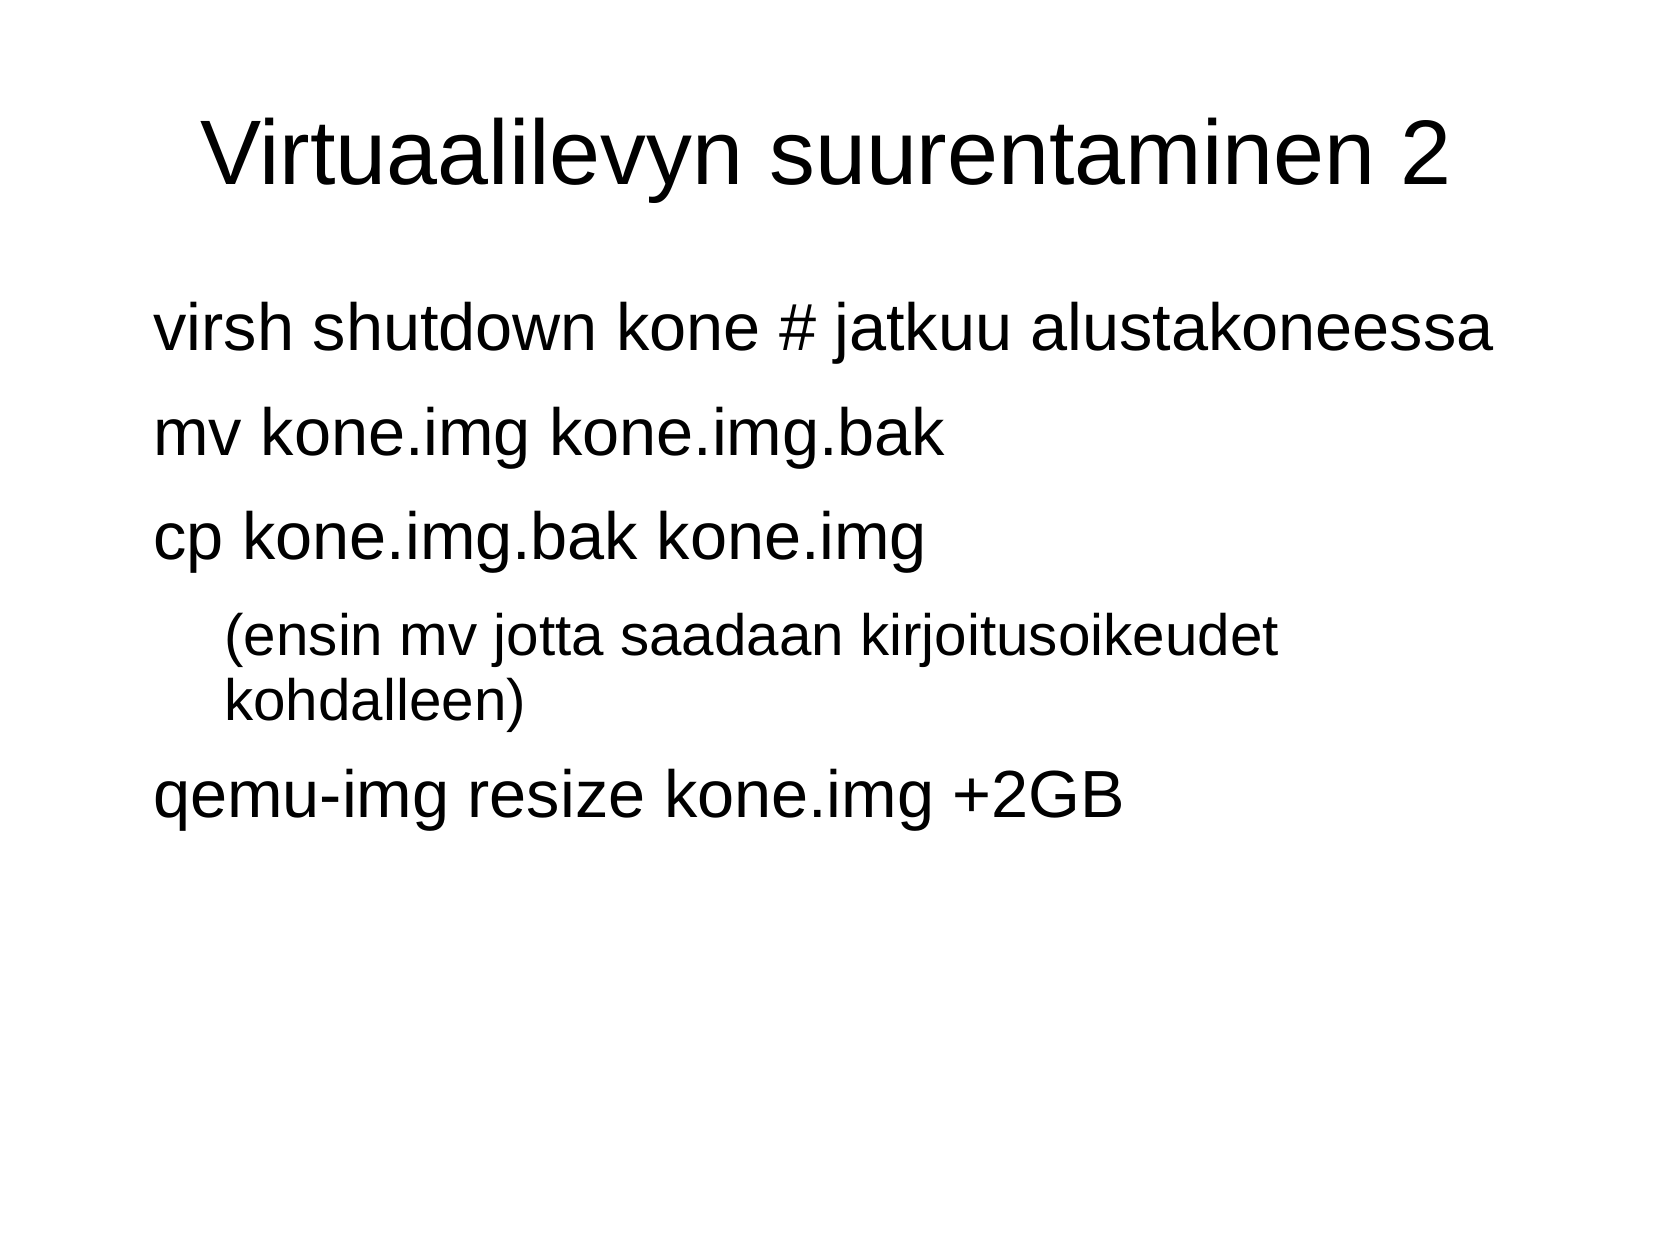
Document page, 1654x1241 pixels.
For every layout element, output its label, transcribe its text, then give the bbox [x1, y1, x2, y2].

title Virtuaalilevyn suurentaminen 2 [82, 49, 1571, 257]
list virsh shutdown kone # jatkuu alustakoneessa mv kone.img kone.img.bak cp kone.img.bak kone.img (ensin mv jotta saadaan kirjoitusoikeudet kohdalleen) qemu-img resize kone.img +2GB [82, 290, 1571, 1010]
